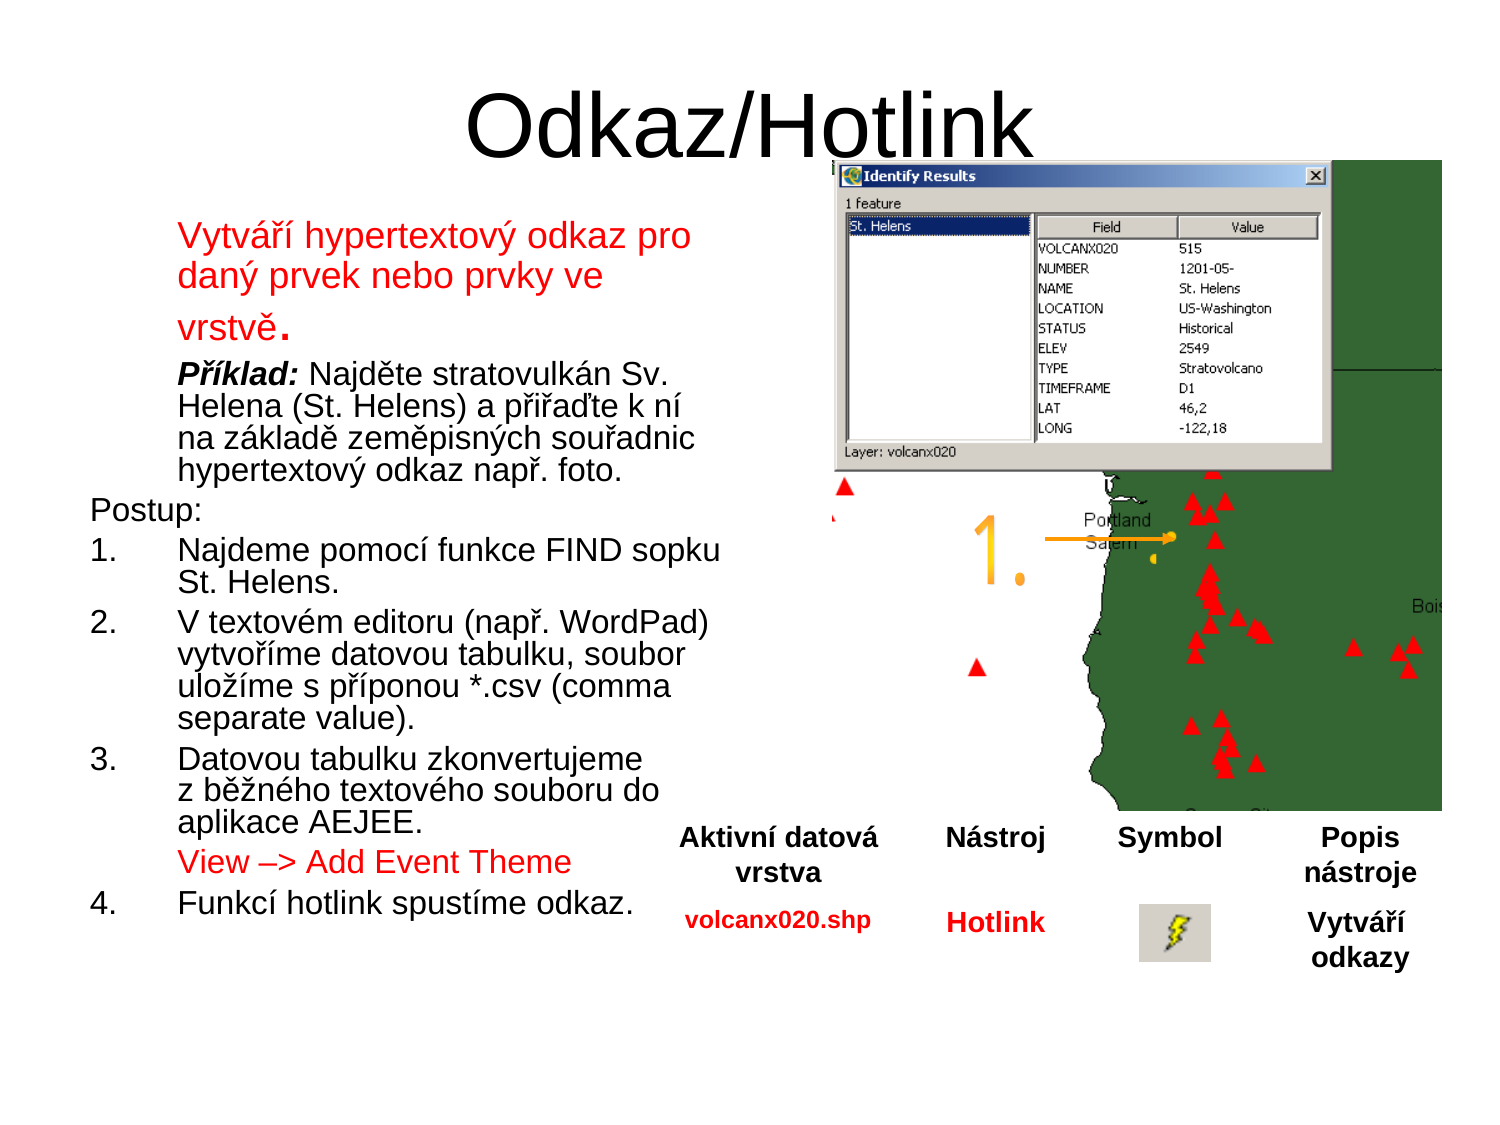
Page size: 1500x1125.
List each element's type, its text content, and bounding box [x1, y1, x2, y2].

table_cell [1090, 896, 1250, 981]
table_header Nástroj [902, 811, 1090, 896]
table_cell Hotlink [902, 896, 1090, 981]
picture [832, 160, 1442, 811]
table_cell Vytváří odkazy [1250, 896, 1471, 981]
list Vytváří hypertextový odkaz pro daný prvek nebo prvky ve vrstvě. Příklad: Najděte stratovulkán Sv. Helena (St. Helens) a přiřaďte k ní na základě zeměpisných souřadnic hypertextový odkaz např. foto. Postup: Najdeme pomocí funkce FIND sopku St. Helens. V textovém editoru (např. WordPad) vytvoříme datovou tabulku, soubor uložíme s příponou *.csv (comma separate value). Datovou tabulku zkonvertujeme z běžného textového souboru do aplikace AEJEE. View –> Add Event Theme 4. Funkcí hotlink spustíme odkaz. [75, 196, 738, 1006]
table_header Popis nástroje [1250, 811, 1471, 896]
picture [1139, 904, 1211, 963]
table_cell volcanx020.shp [655, 896, 902, 981]
text_box 1. [974, 515, 994, 585]
text_box 1. [1015, 572, 1025, 586]
table_header Aktivní datová vrstva [655, 811, 902, 896]
title Odkaz/Hotlink [75, 45, 1426, 197]
table_header Symbol [1090, 811, 1250, 896]
